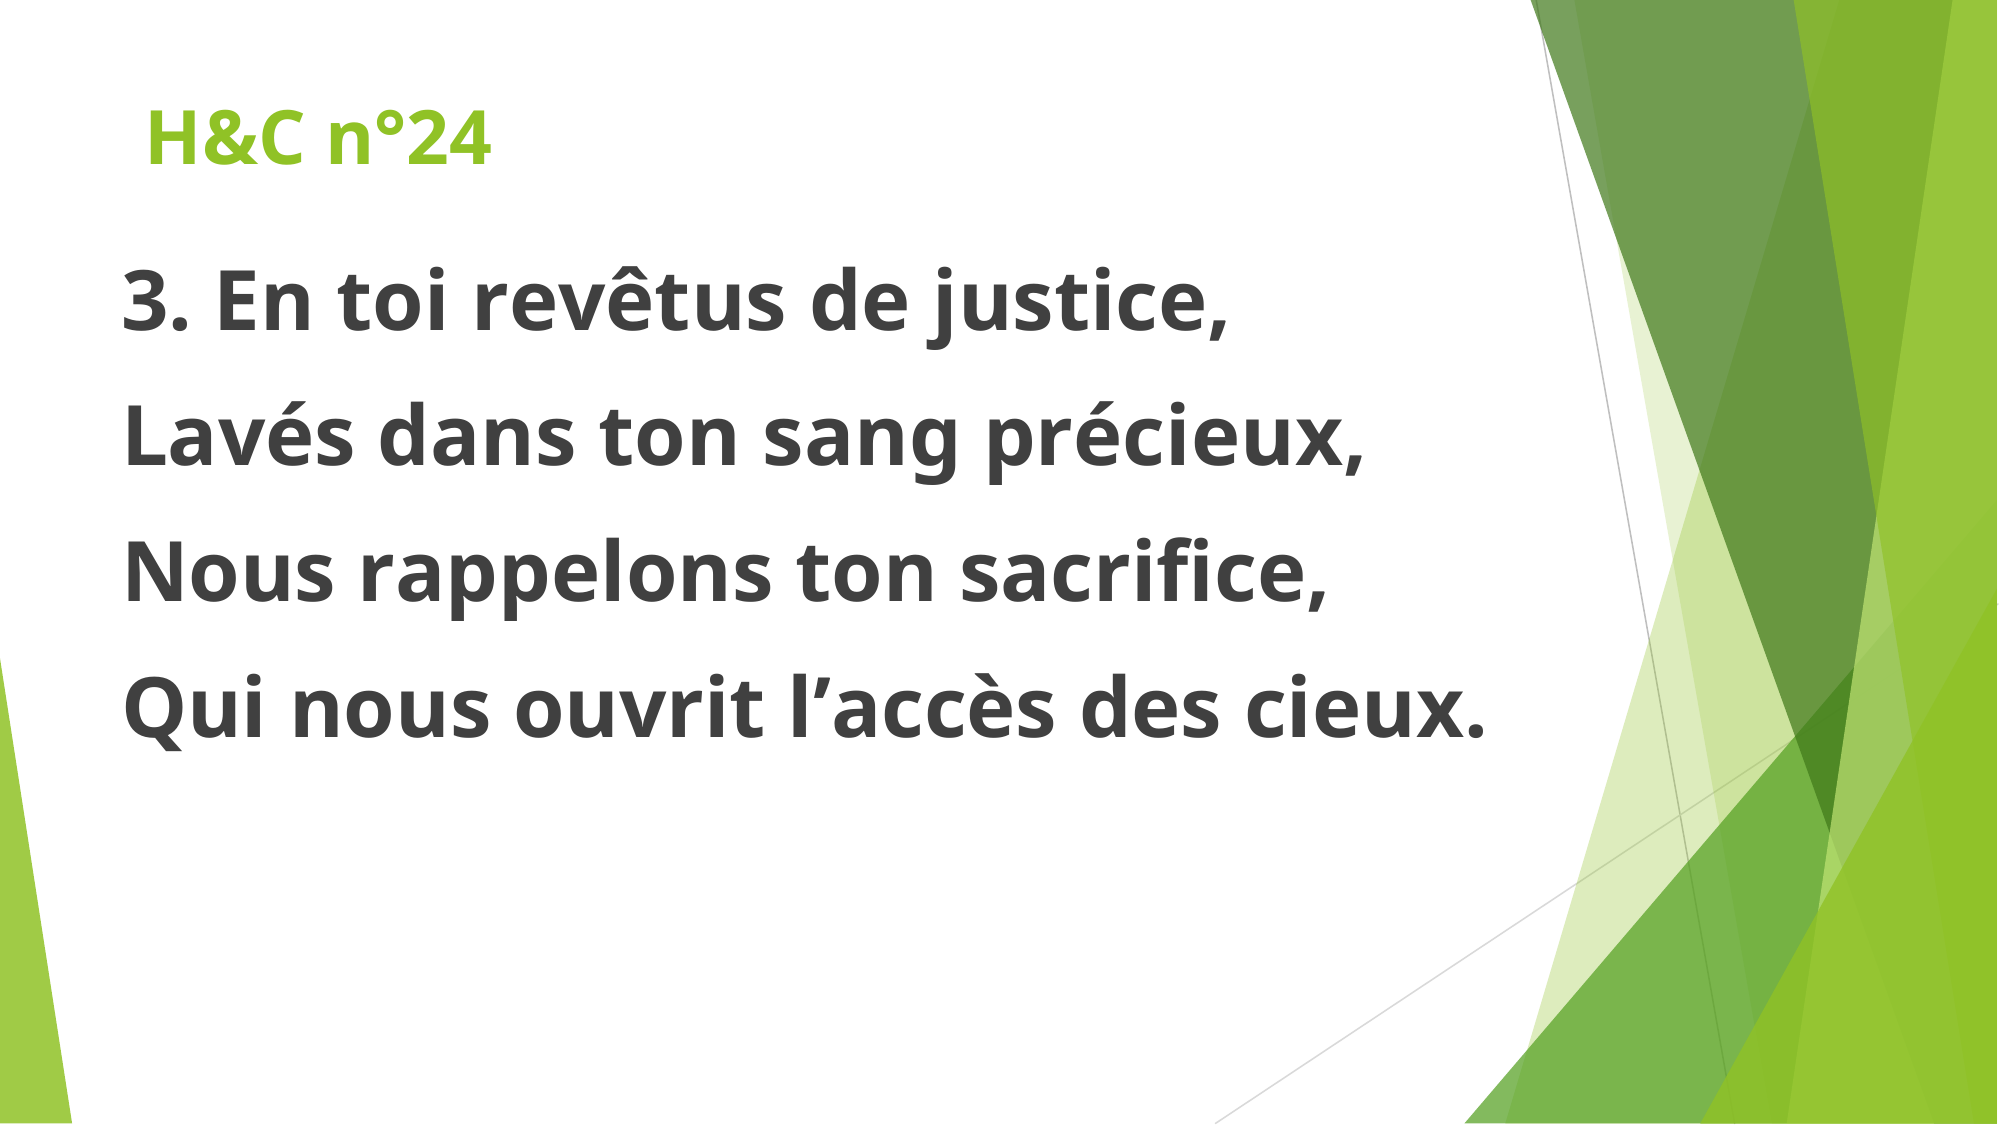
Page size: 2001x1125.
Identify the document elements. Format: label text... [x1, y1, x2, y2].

text_box H&C n°24 [129, 82, 1441, 224]
text_box 3. En toi revêtus de justice, Lavés dans ton sang précieux, Nous rappelons ton sacrifice, Qui nous ouvrit l’accès des cieux. [106, 224, 1973, 1037]
